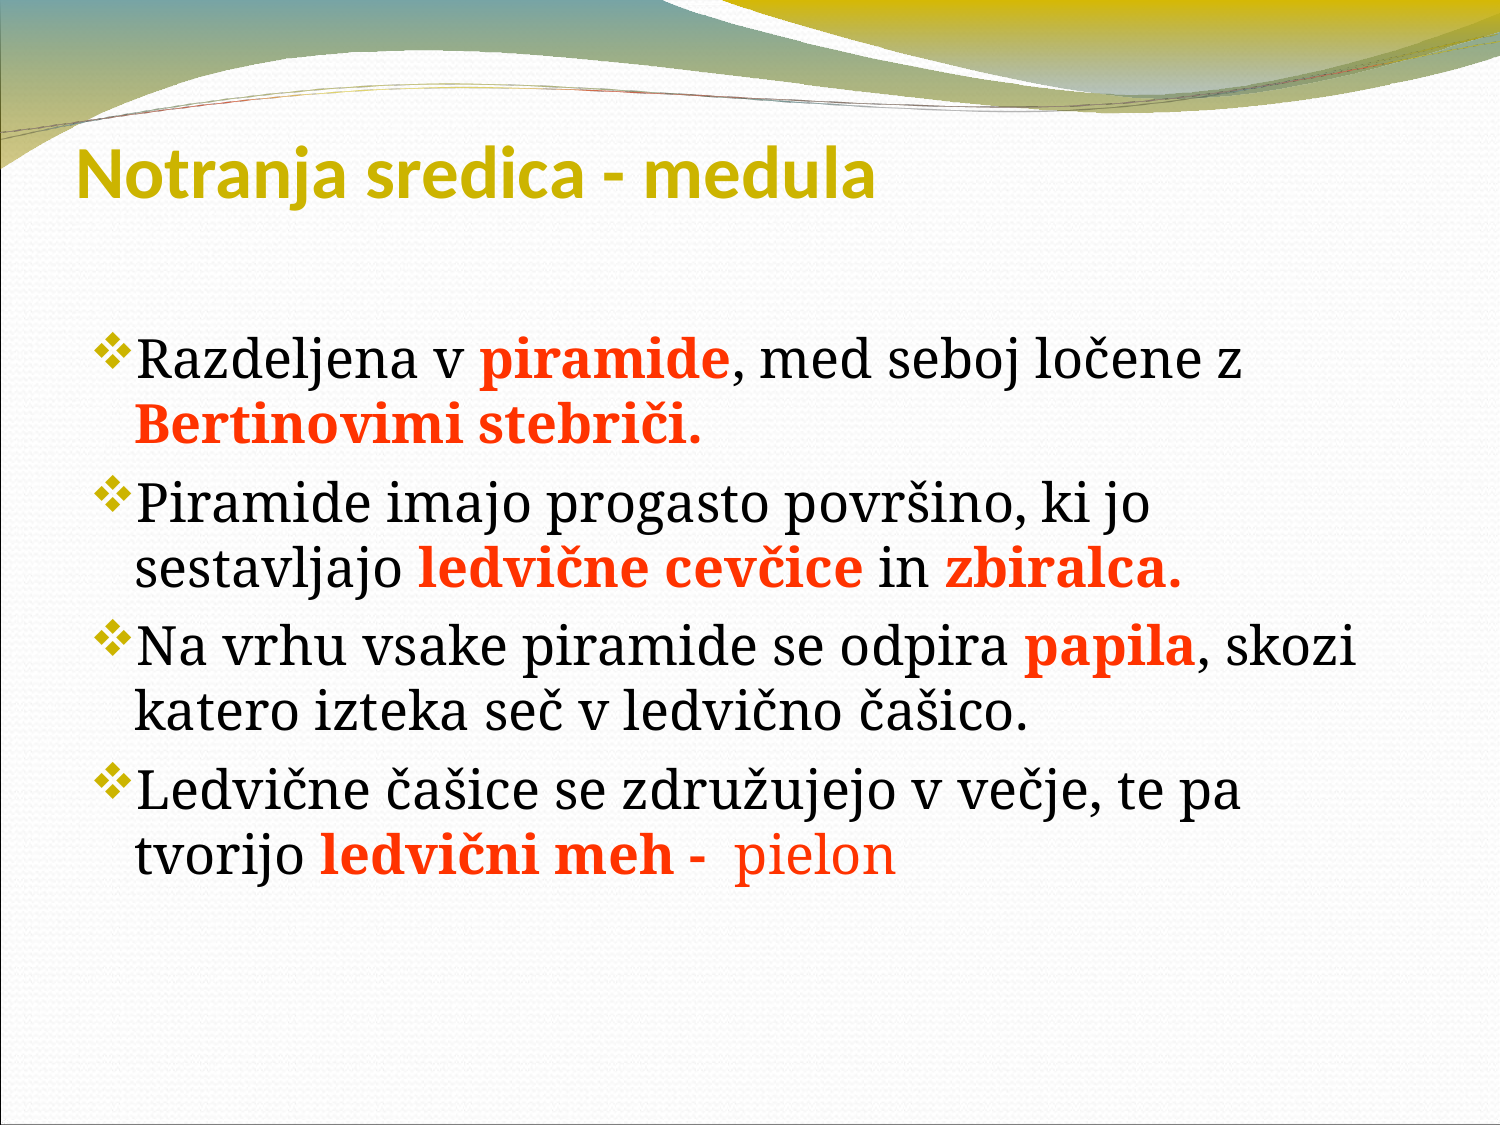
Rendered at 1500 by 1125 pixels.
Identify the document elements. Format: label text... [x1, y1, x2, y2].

picture [0, 0, 1500, 1125]
text_box Razdeljena v piramide, med seboj ločene z Bertinovimi stebriči. Piramide imajo progasto površino, ki jo sestavljajo ledvične cevčice in zbiralca. Na vrhu vsake piramide se odpira papila, skozi katero izteka seč v ledvično čašico. Ledvične čašice se združujejo v večje, te pa tvorijo ledvični meh - pielon [74, 317, 1425, 1038]
text_box Notranja sredica - medula [74, 115, 1425, 304]
